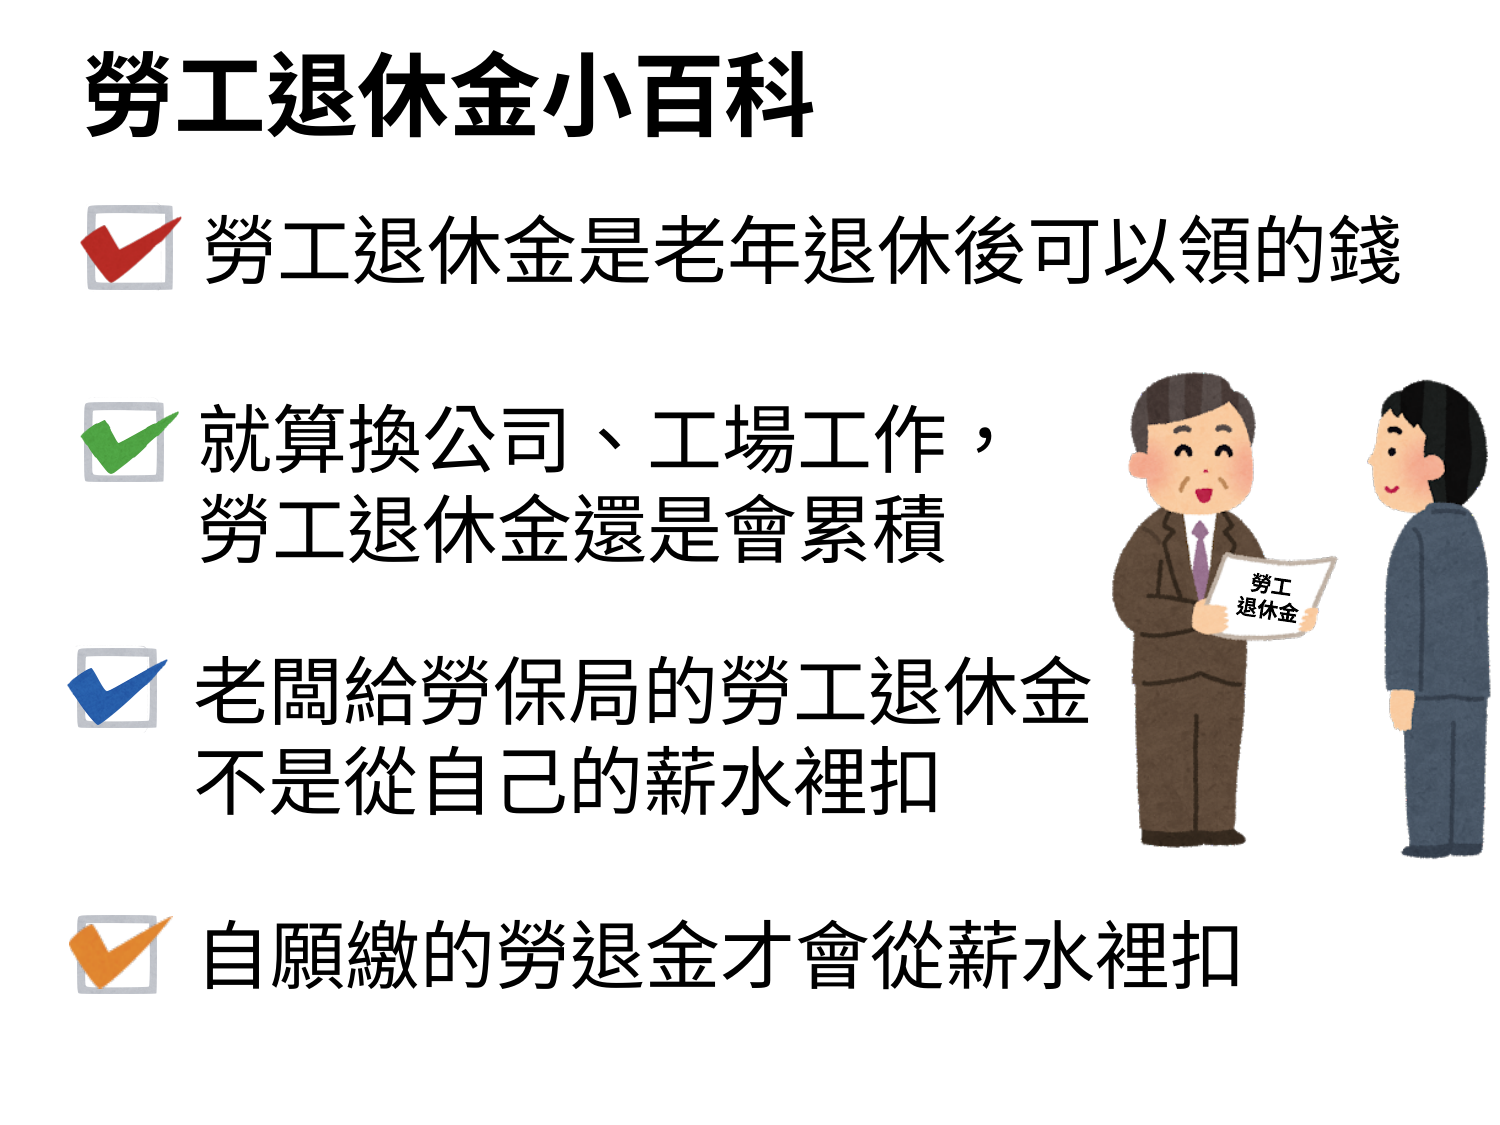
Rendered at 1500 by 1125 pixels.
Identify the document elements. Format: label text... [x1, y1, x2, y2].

picture [1068, 361, 1500, 868]
text_box 就算換公司、工場工作， 勞工退休金還是會累積 [183, 385, 1038, 581]
text_box 勞工退休金小百科 [68, 30, 857, 156]
text_box 勞工 退休金 [1217, 557, 1323, 636]
text_box 勞工退休金是老年退休後可以領的錢 [187, 196, 1418, 302]
picture [62, 637, 172, 743]
picture [75, 389, 182, 492]
picture [69, 915, 173, 995]
text_box 自願繳的勞退金才會從薪水裡扣 [180, 901, 1261, 1007]
text_box 老闆給勞保局的勞工退休金 不是從自己的薪水裡扣 [178, 637, 1068, 833]
picture [75, 194, 186, 301]
